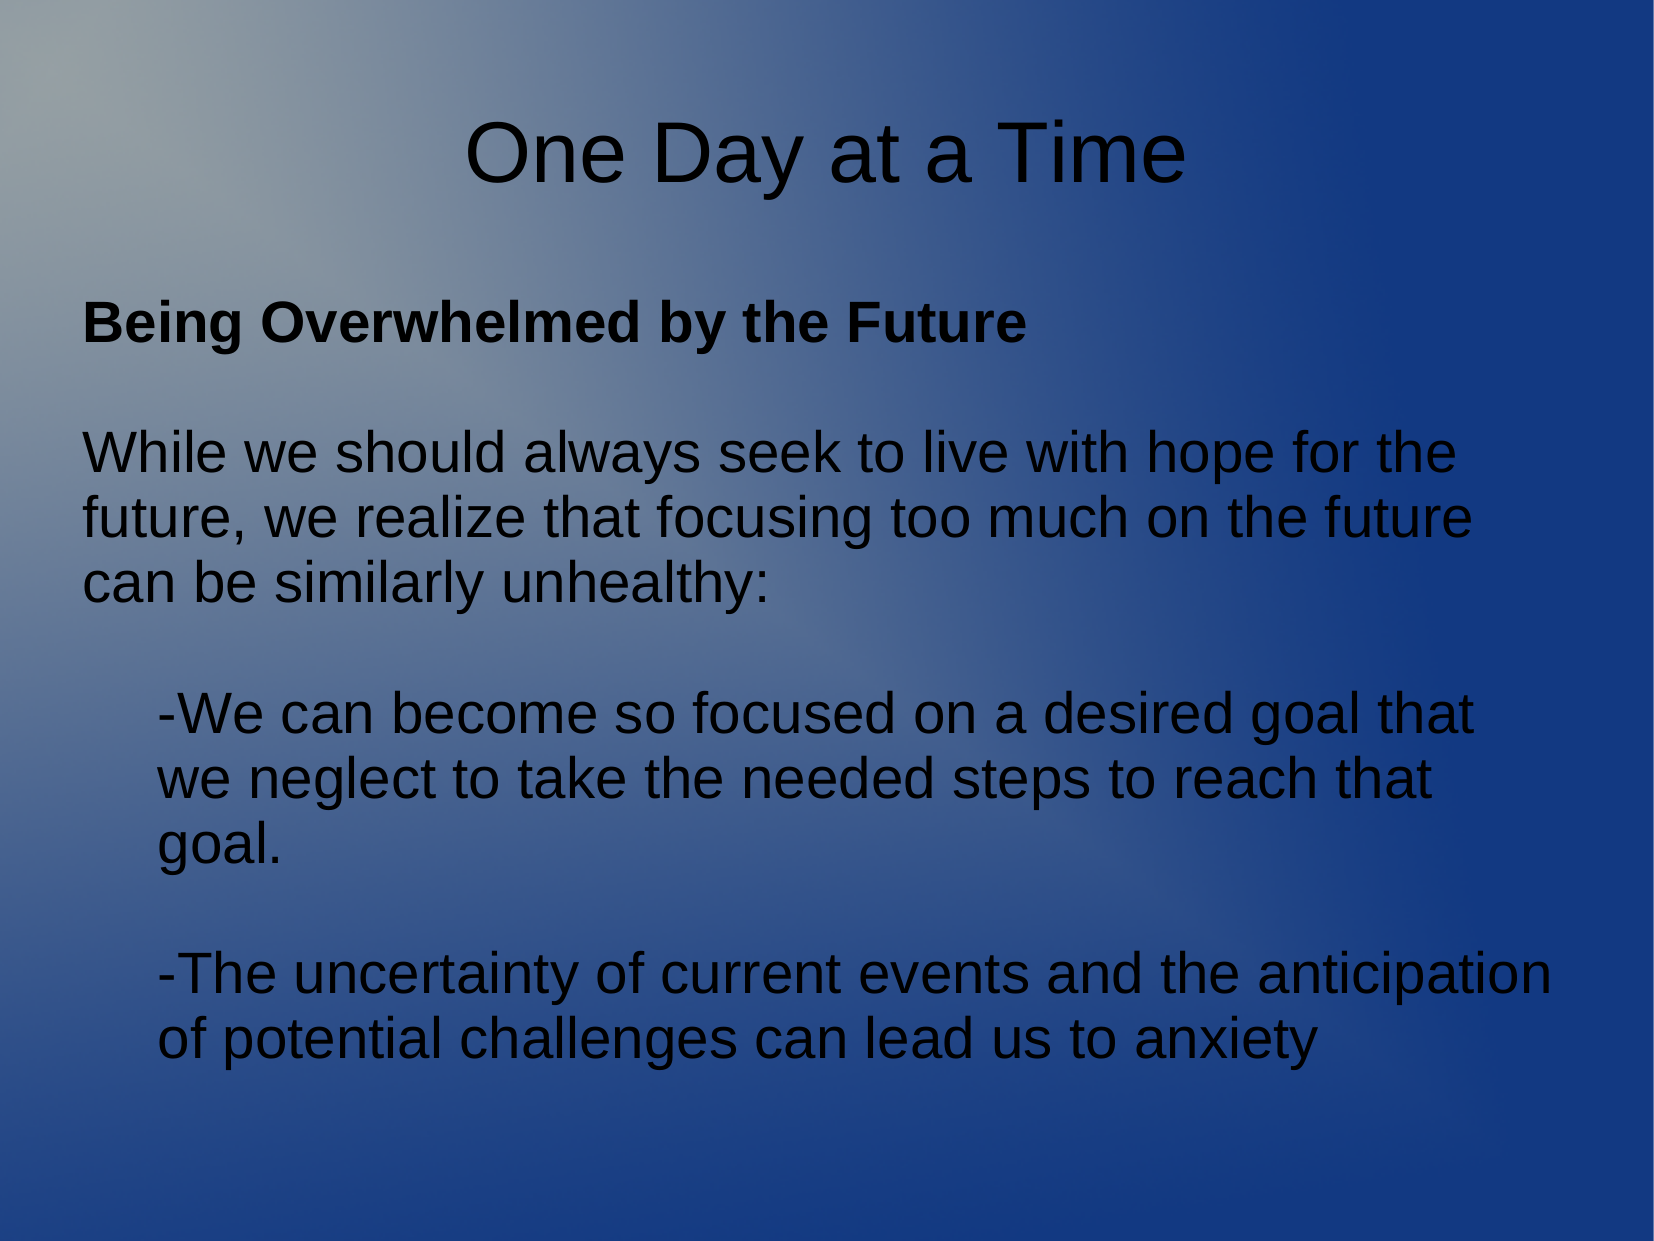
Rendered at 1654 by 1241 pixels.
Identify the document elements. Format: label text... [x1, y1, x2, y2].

subtitle Being Overwhelmed by the Future While we should always seek to live with hope for the future, we realize that focusing too much on the future can be similarly unhealthy: -We can become so focused on a desired goal that we neglect to take the needed steps to reach that goal. -The uncertainty of current events and the anticipation of potential challenges can lead us to anxiety [82, 290, 1571, 1241]
title One Day at a Time [82, 49, 1571, 257]
picture [0, 0, 1654, 1241]
